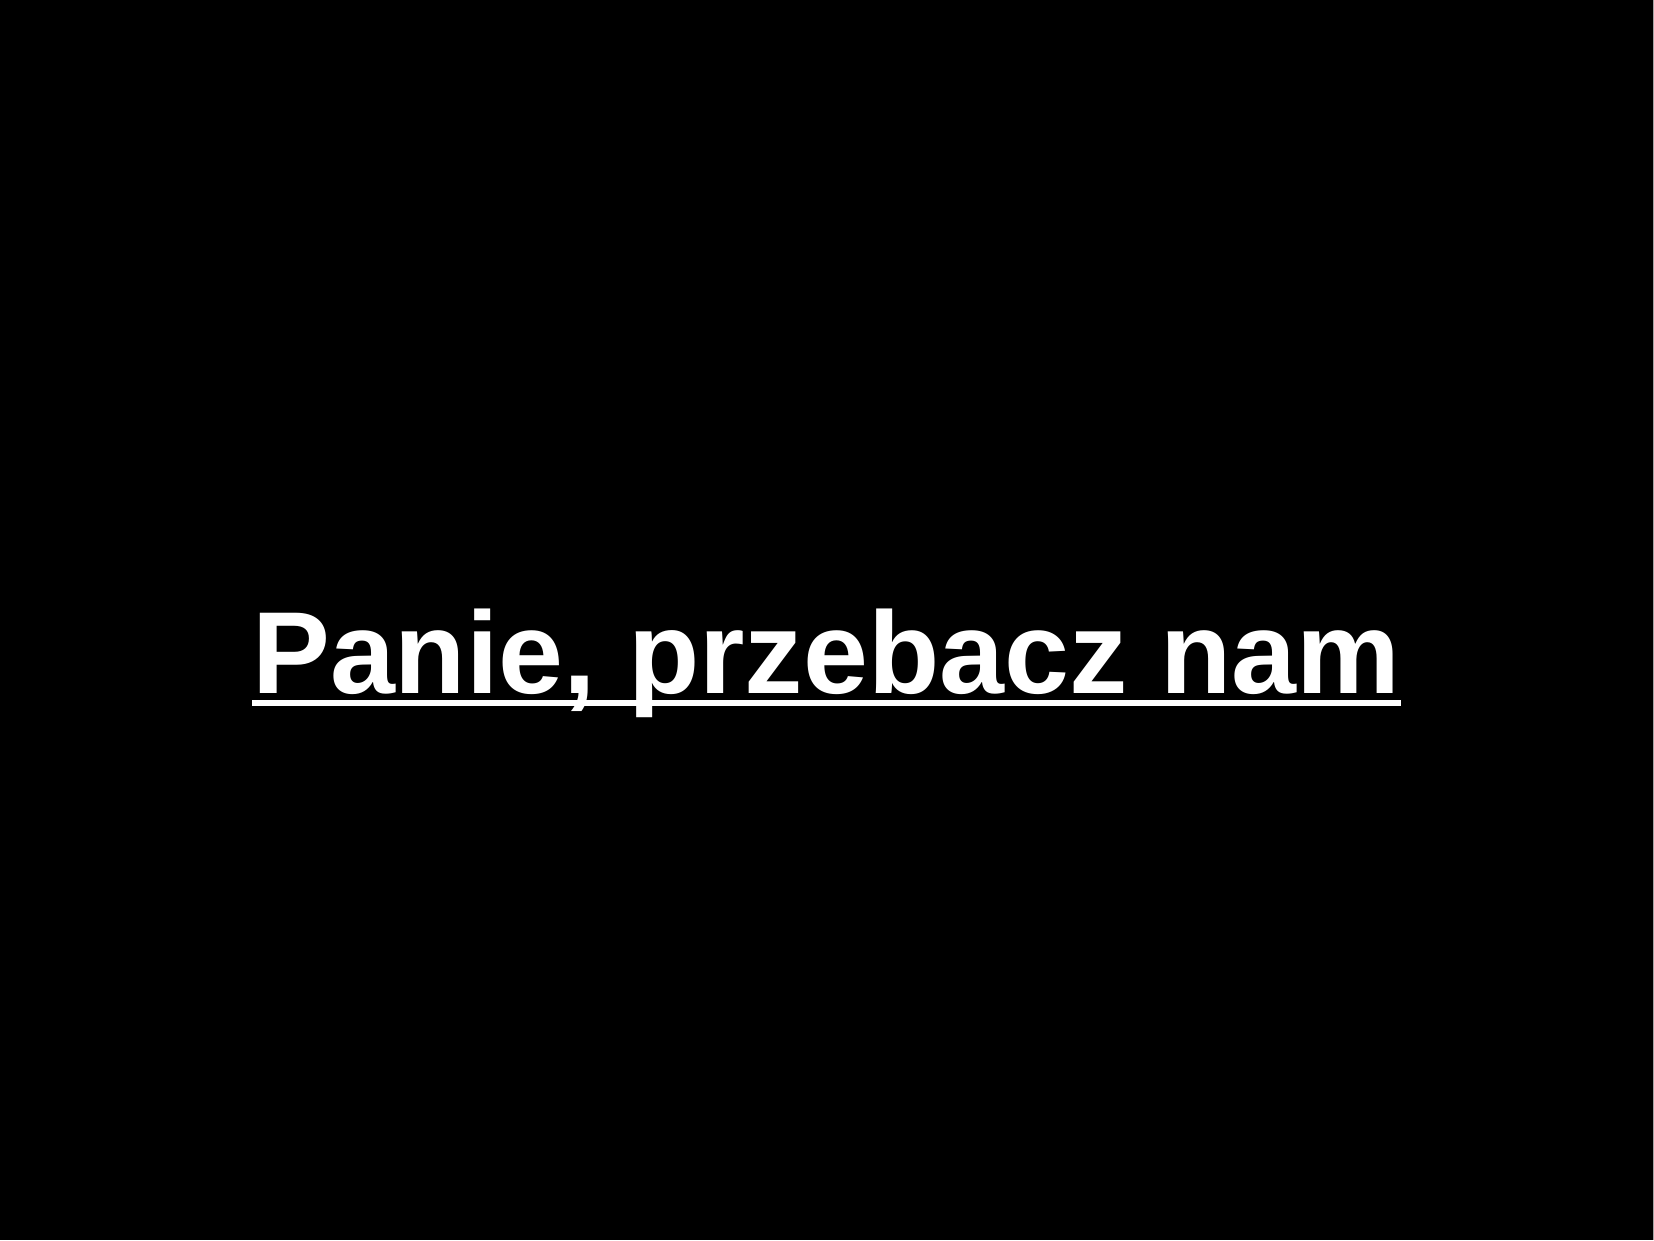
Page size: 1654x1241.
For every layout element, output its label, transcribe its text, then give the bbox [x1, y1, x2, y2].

subtitle Panie, przebacz nam [0, 0, 1654, 1241]
